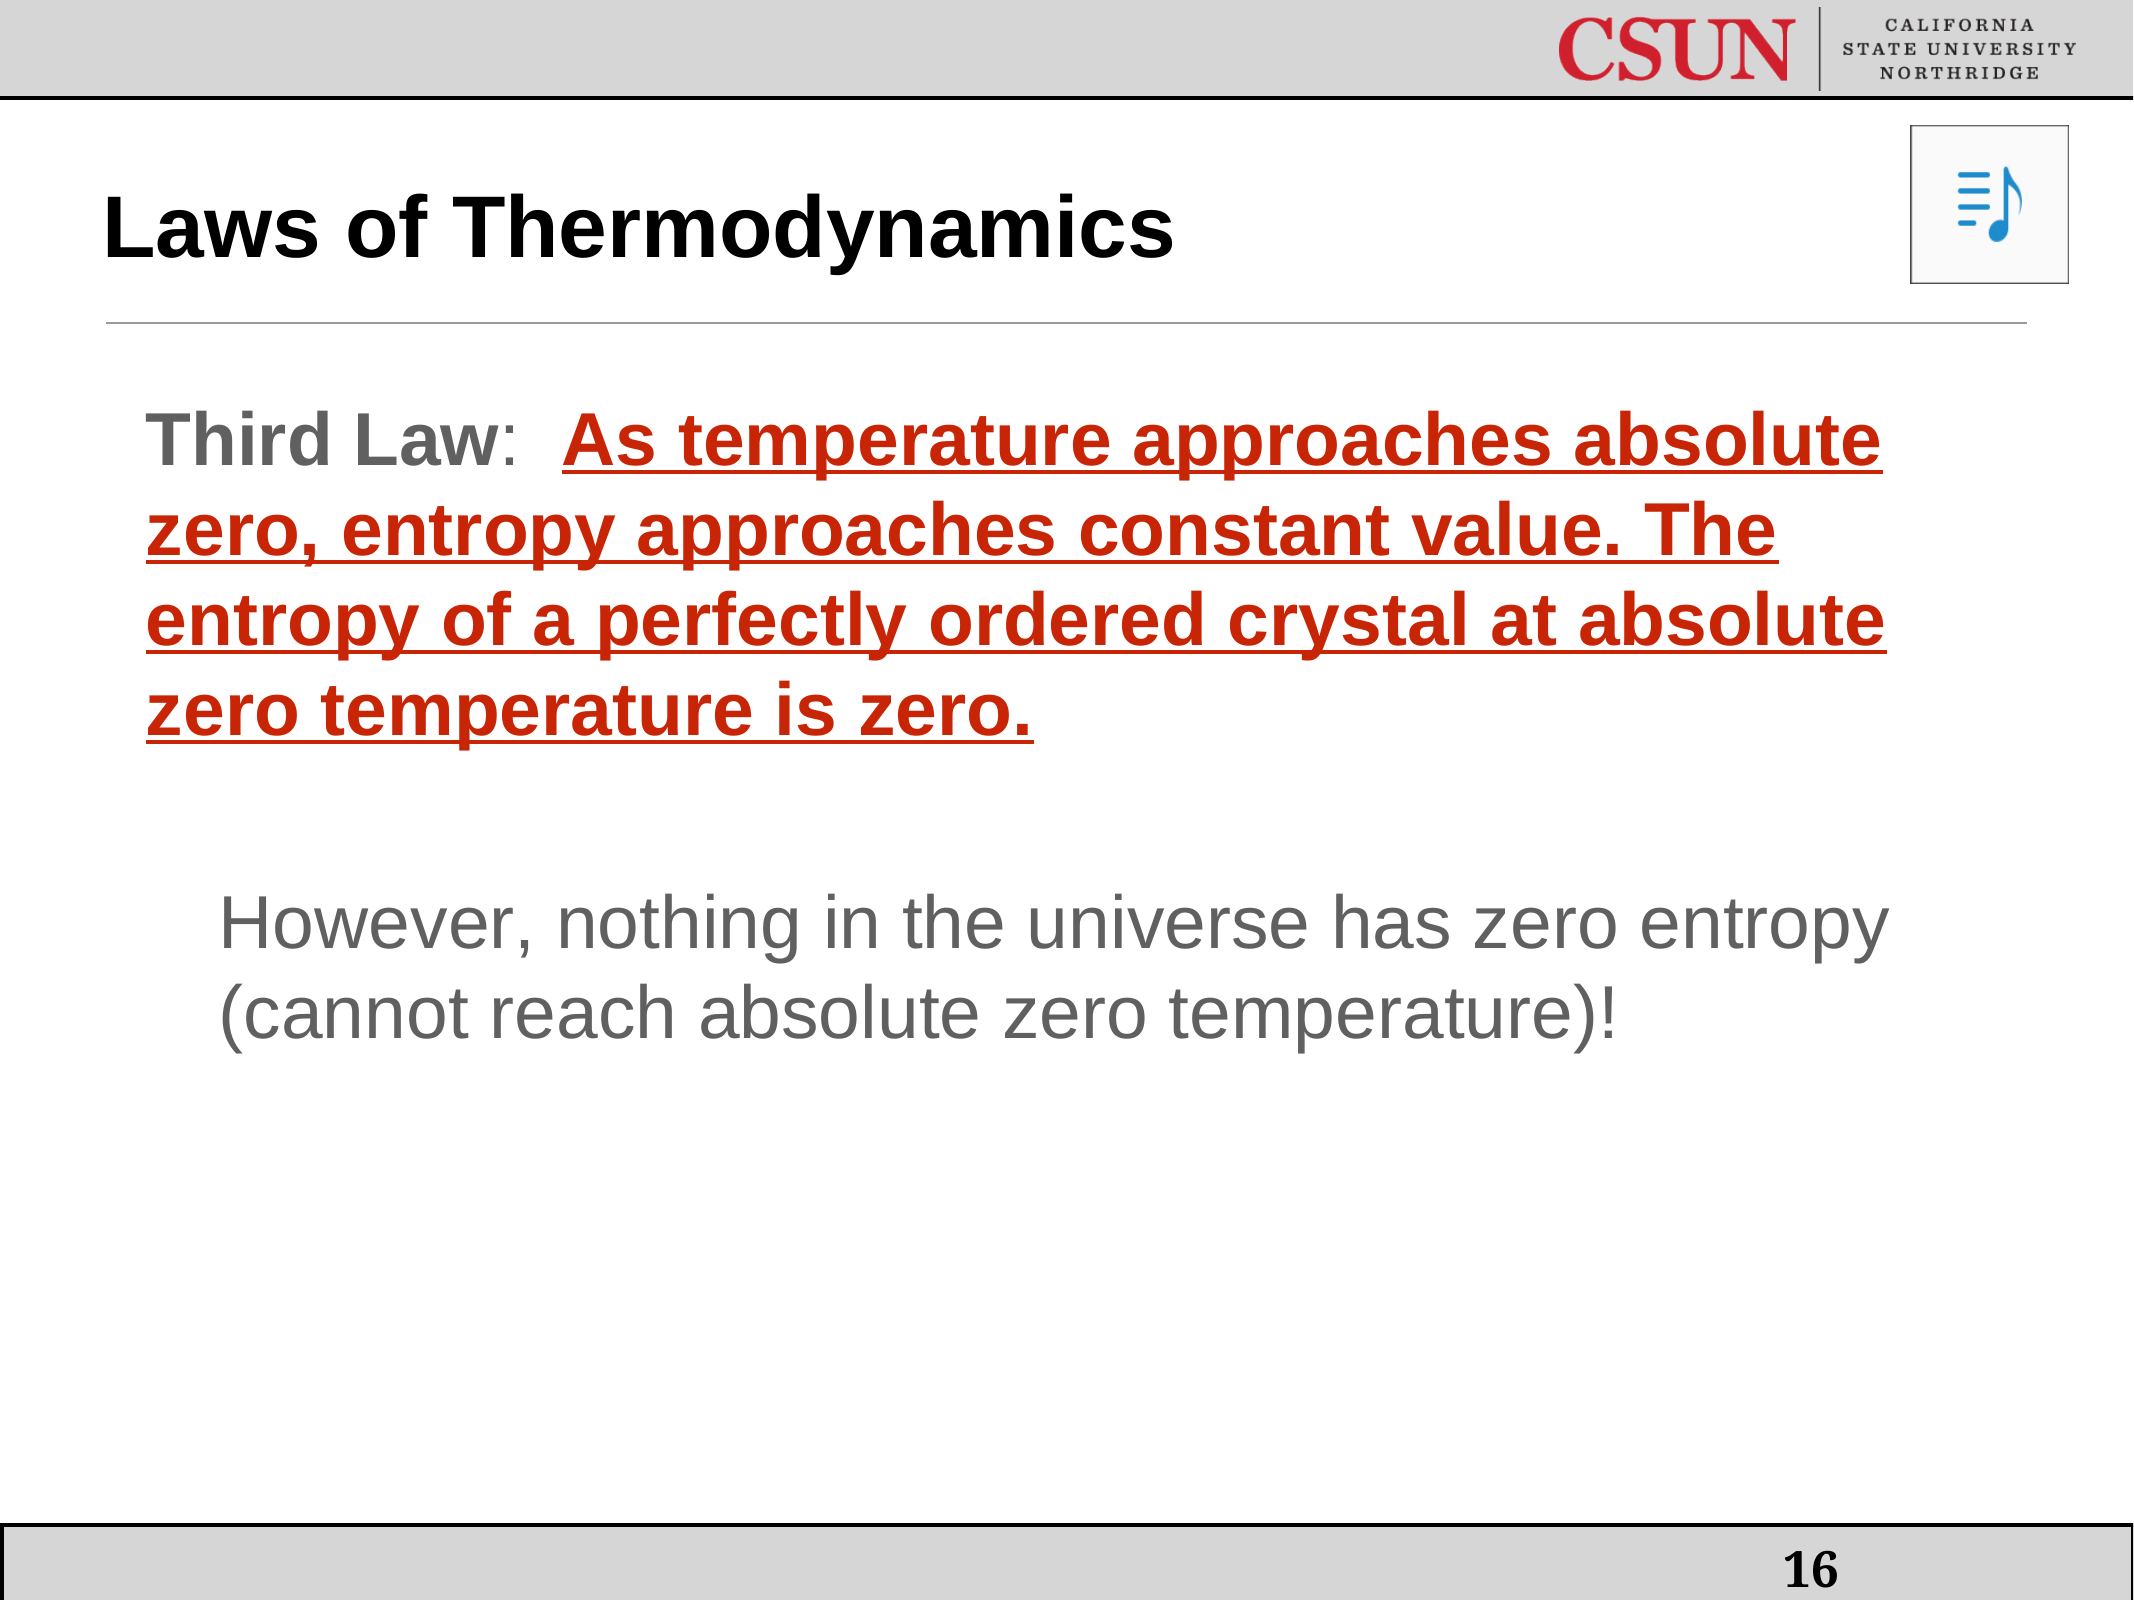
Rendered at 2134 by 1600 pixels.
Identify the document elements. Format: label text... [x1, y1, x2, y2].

list Third Law: As temperature approaches absolute zero, entropy approaches constant value. The entropy of a perfectly ordered crystal at absolute zero temperature is zero. However, nothing in the universe has zero entropy (cannot reach absolute zero temperature)! [93, 382, 2040, 1460]
picture [1559, 7, 2076, 91]
text_box [1909, 124, 2071, 286]
title Laws of Thermodynamics [93, 104, 2040, 284]
